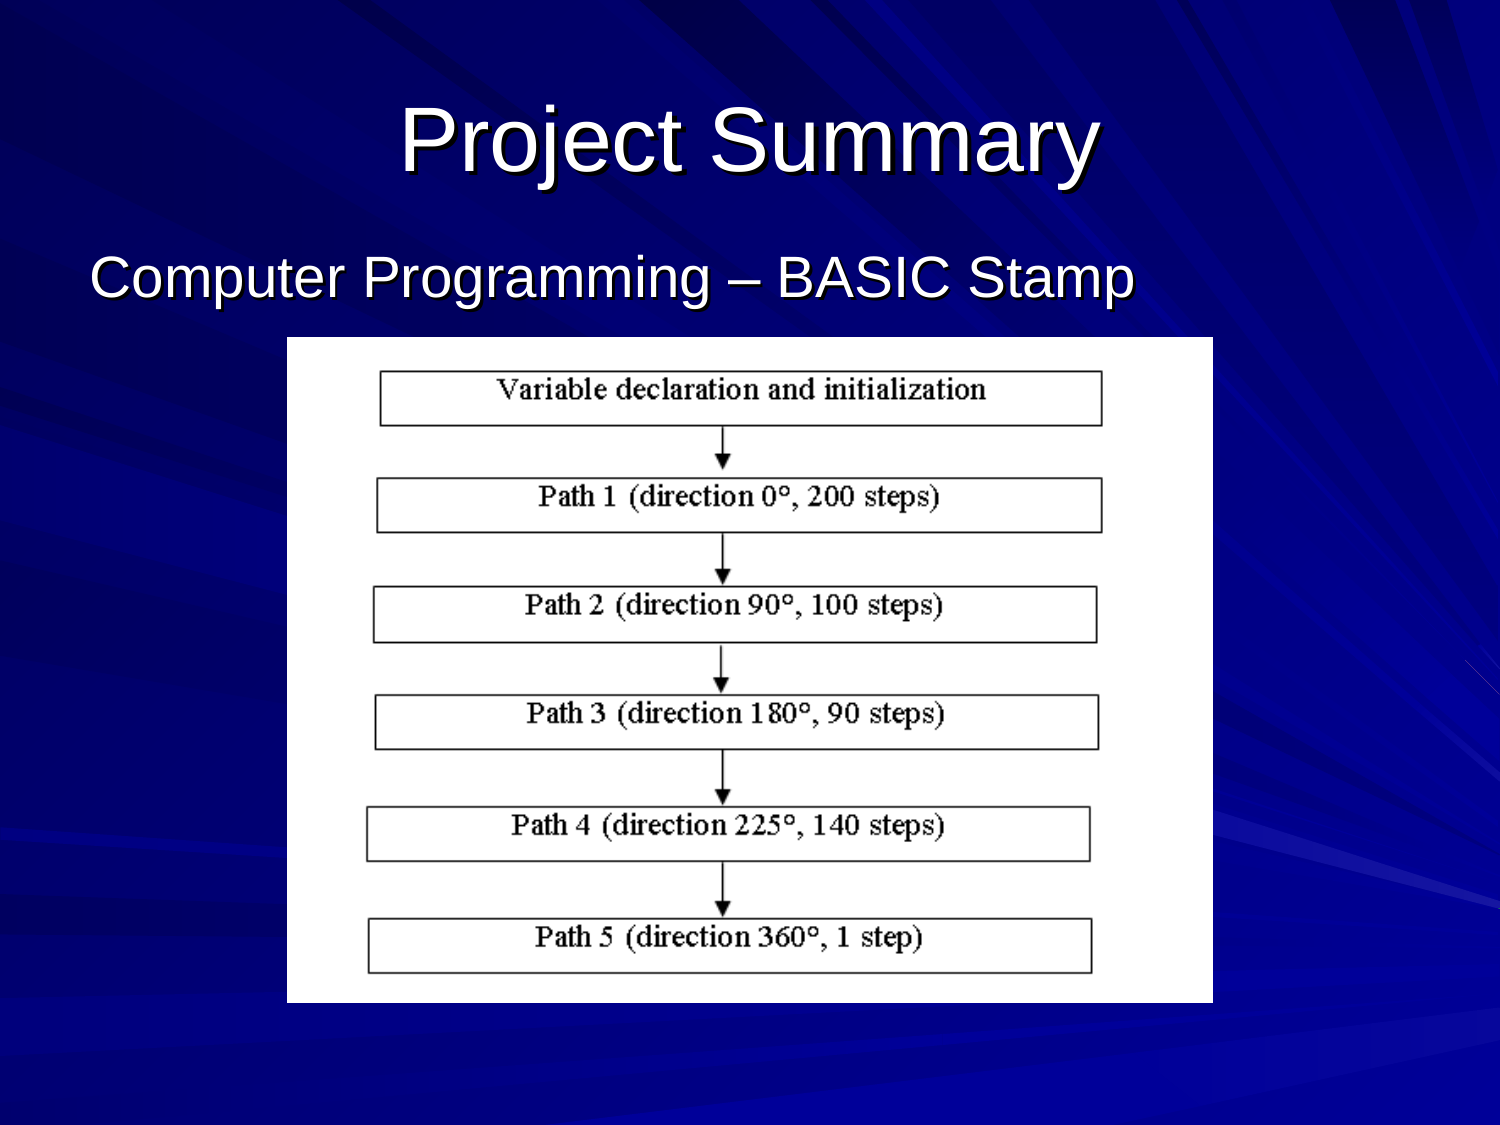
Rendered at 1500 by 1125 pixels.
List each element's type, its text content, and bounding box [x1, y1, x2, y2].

title Project Summary [75, 45, 1426, 234]
list Computer Programming – BASIC Stamp [74, 237, 1250, 981]
chart [287, 337, 1213, 1003]
